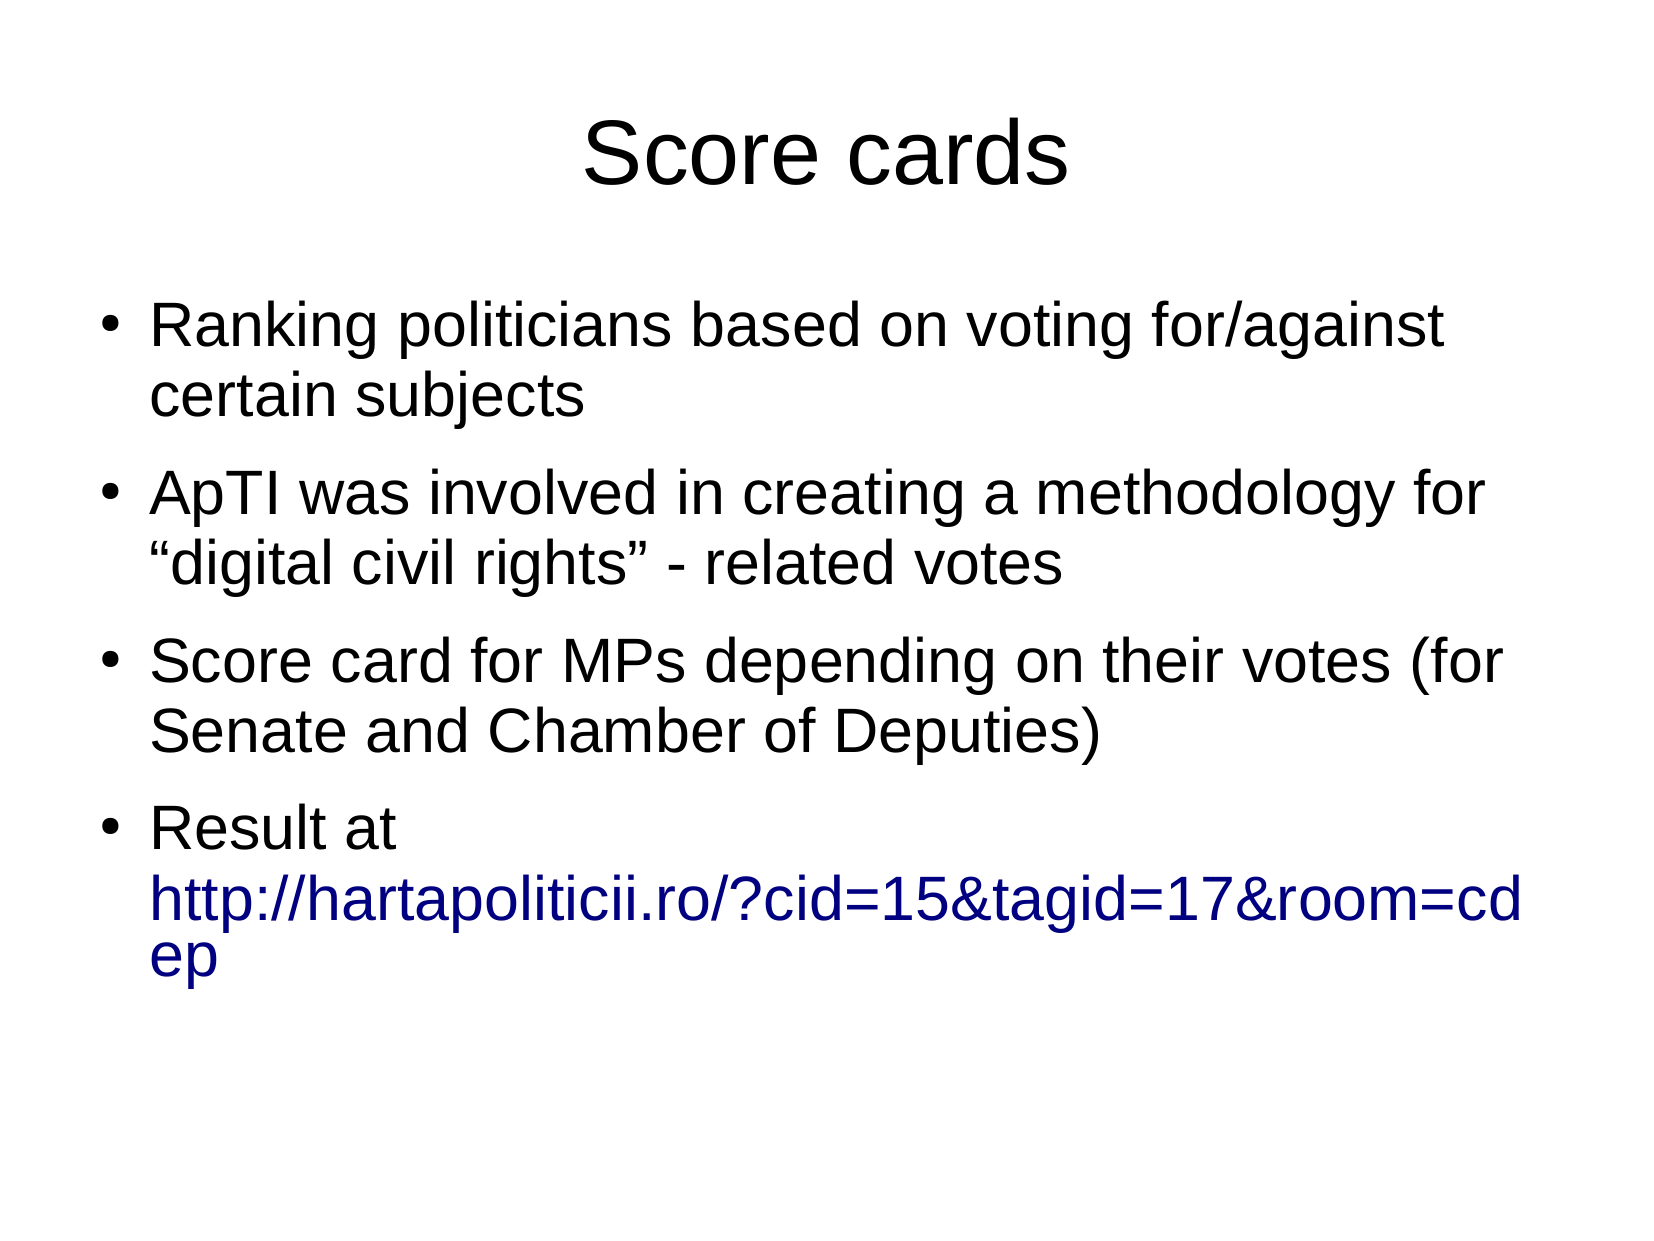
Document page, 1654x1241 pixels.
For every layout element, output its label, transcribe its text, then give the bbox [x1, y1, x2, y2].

list Ranking politicians based on voting for/against certain subjects ApTI was involved in creating a methodology for “digital civil rights” - related votes Score card for MPs depending on their votes (for Senate and Chamber of Deputies) Result at http://hartapoliticii.ro/?cid=15&tagid=17&room=cdep [82, 290, 1538, 1010]
title Score cards [82, 49, 1571, 257]
